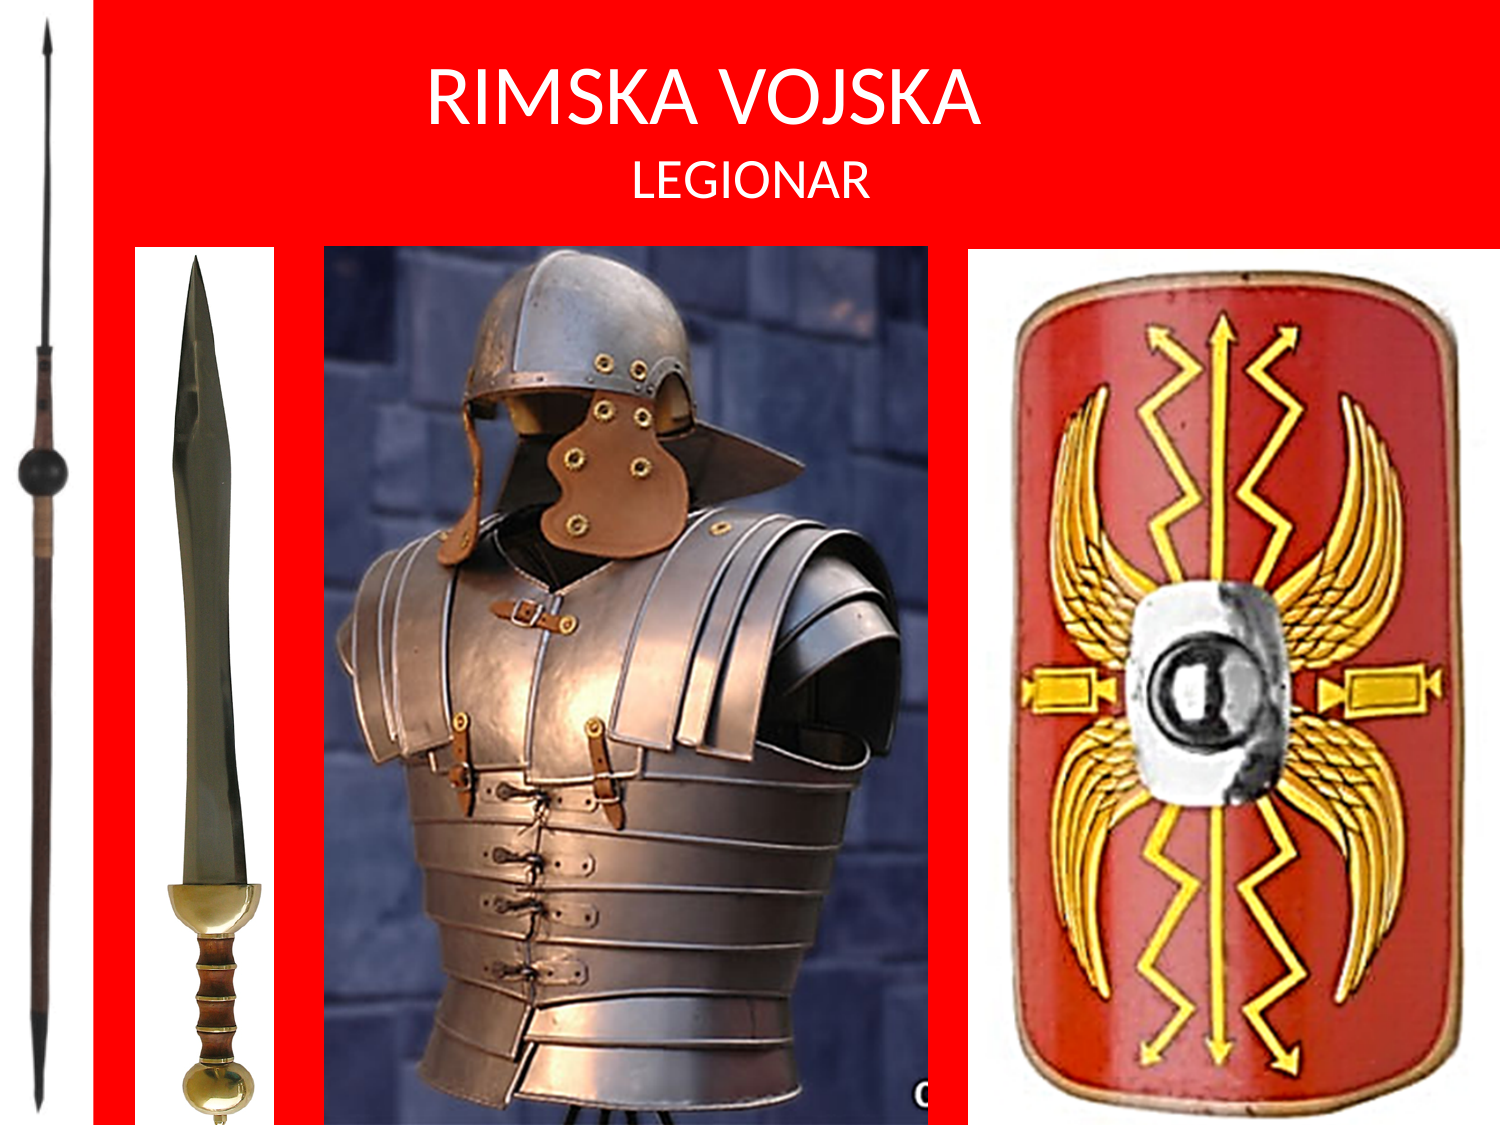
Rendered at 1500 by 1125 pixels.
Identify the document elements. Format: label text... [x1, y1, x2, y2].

picture [968, 249, 1500, 1125]
picture [324, 246, 928, 1125]
picture [0, 0, 94, 1125]
title RIMSKA VOJSKA LEGIONAR [94, 31, 1427, 219]
picture [135, 247, 274, 1125]
